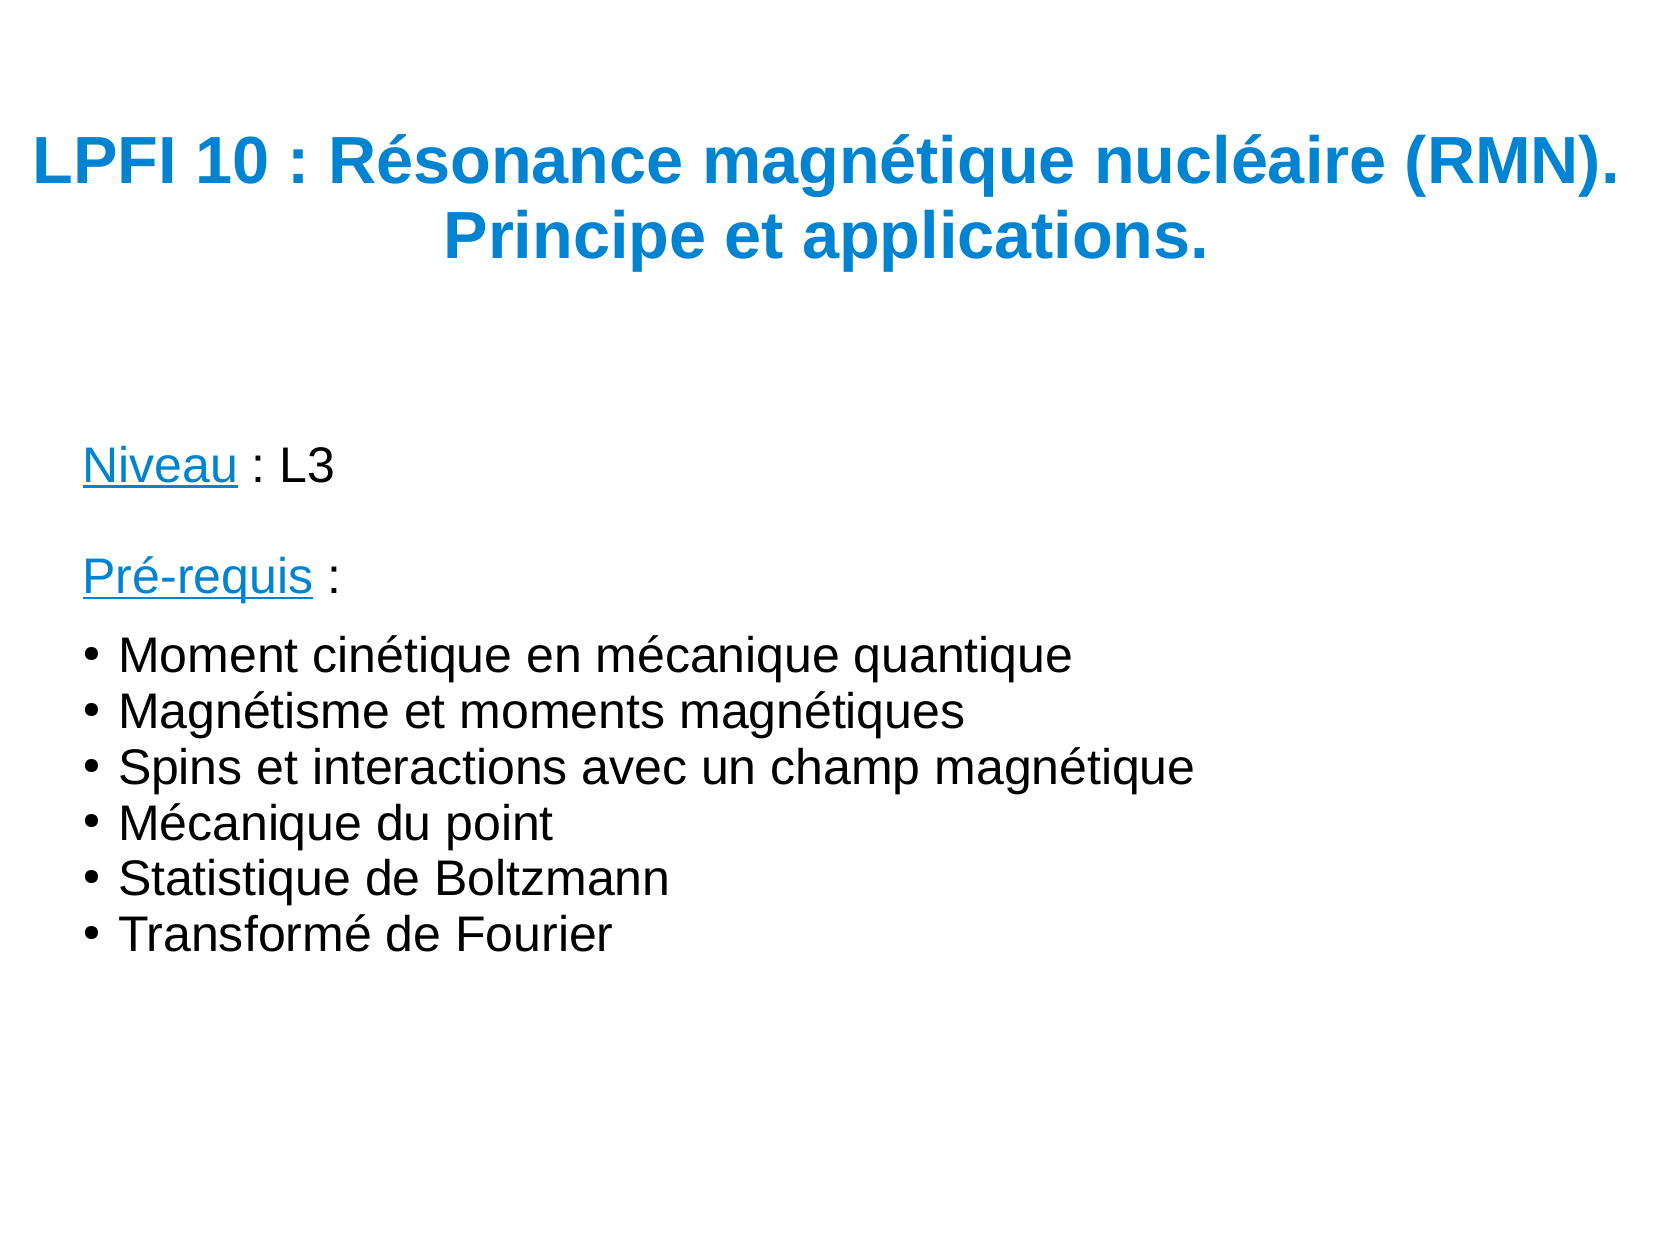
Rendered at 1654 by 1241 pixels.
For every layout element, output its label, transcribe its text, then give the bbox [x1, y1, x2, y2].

subtitle Niveau : L3 Pré-requis : Moment cinétique en mécanique quantique Magnétisme et moments magnétiques Spins et interactions avec un champ magnétique Mécanique du point Statistique de Boltzmann Transformé de Fourier [82, 290, 1571, 1109]
title LPFI 10 : Résonance magnétique nucléaire (RMN). Principe et applications. [0, 94, 1654, 302]
